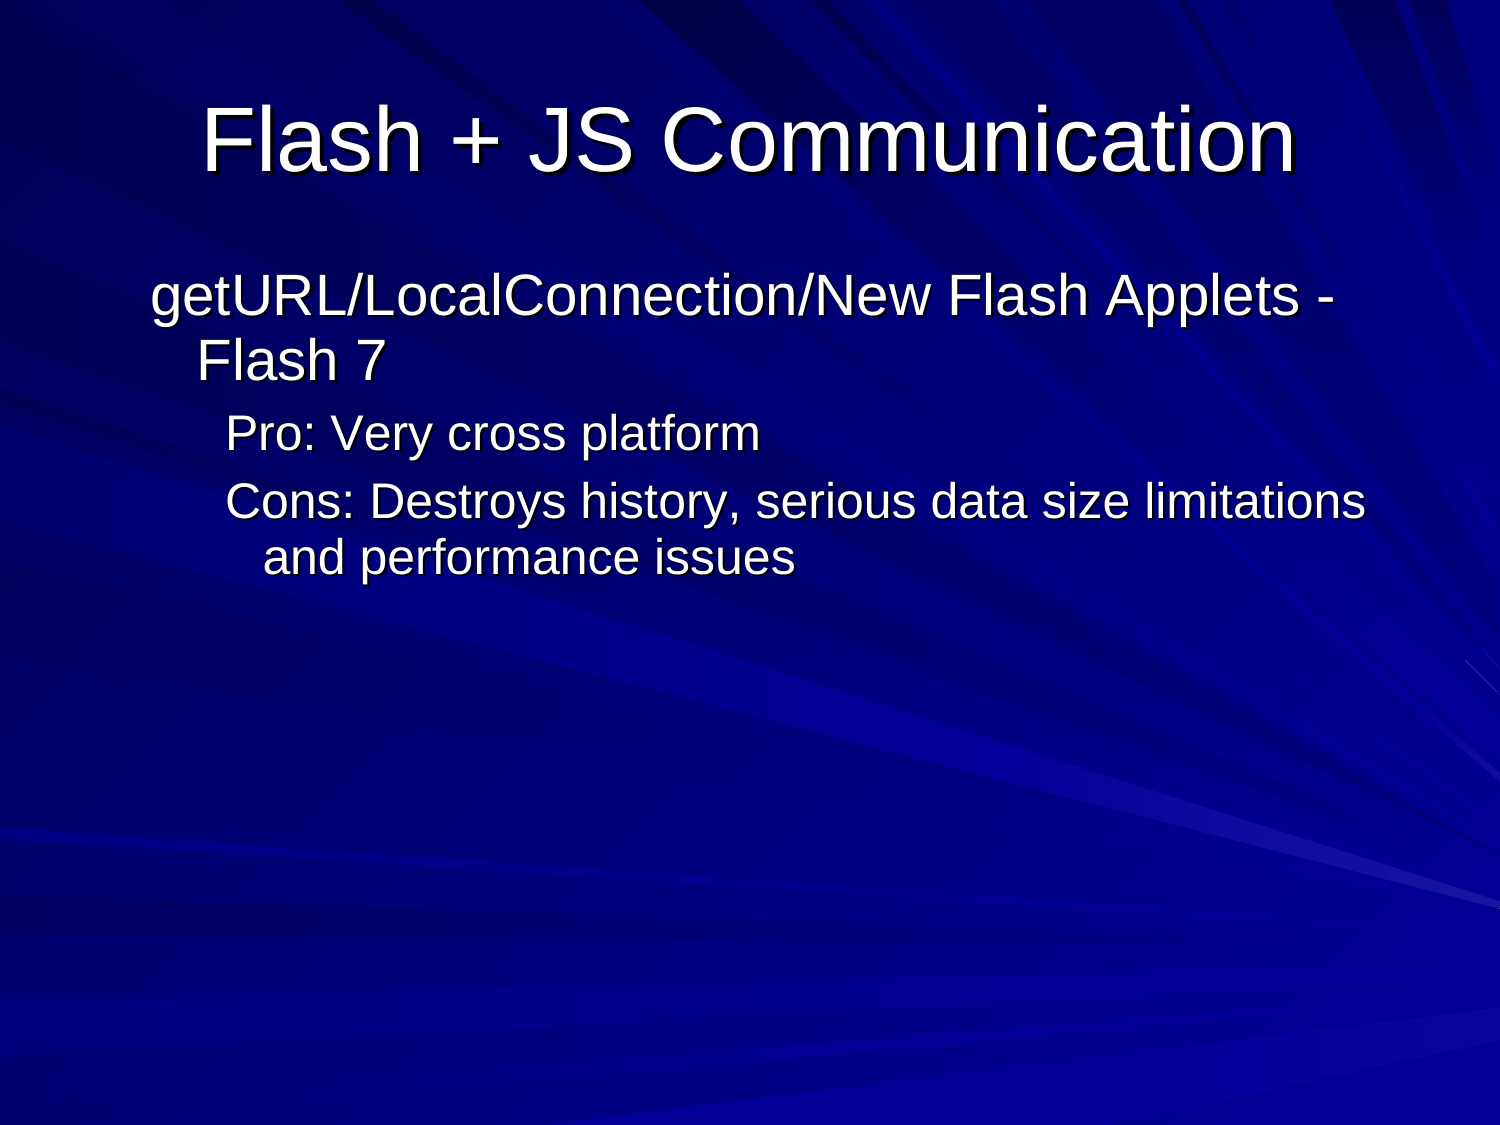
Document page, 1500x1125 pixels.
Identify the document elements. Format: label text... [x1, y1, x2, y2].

title Flash + JS Communication [75, 45, 1426, 234]
list getURL/LocalConnection/New Flash Applets - Flash 7 Pro: Very cross platform Cons: Destroys history, serious data size limitations and performance issues [75, 262, 1426, 992]
